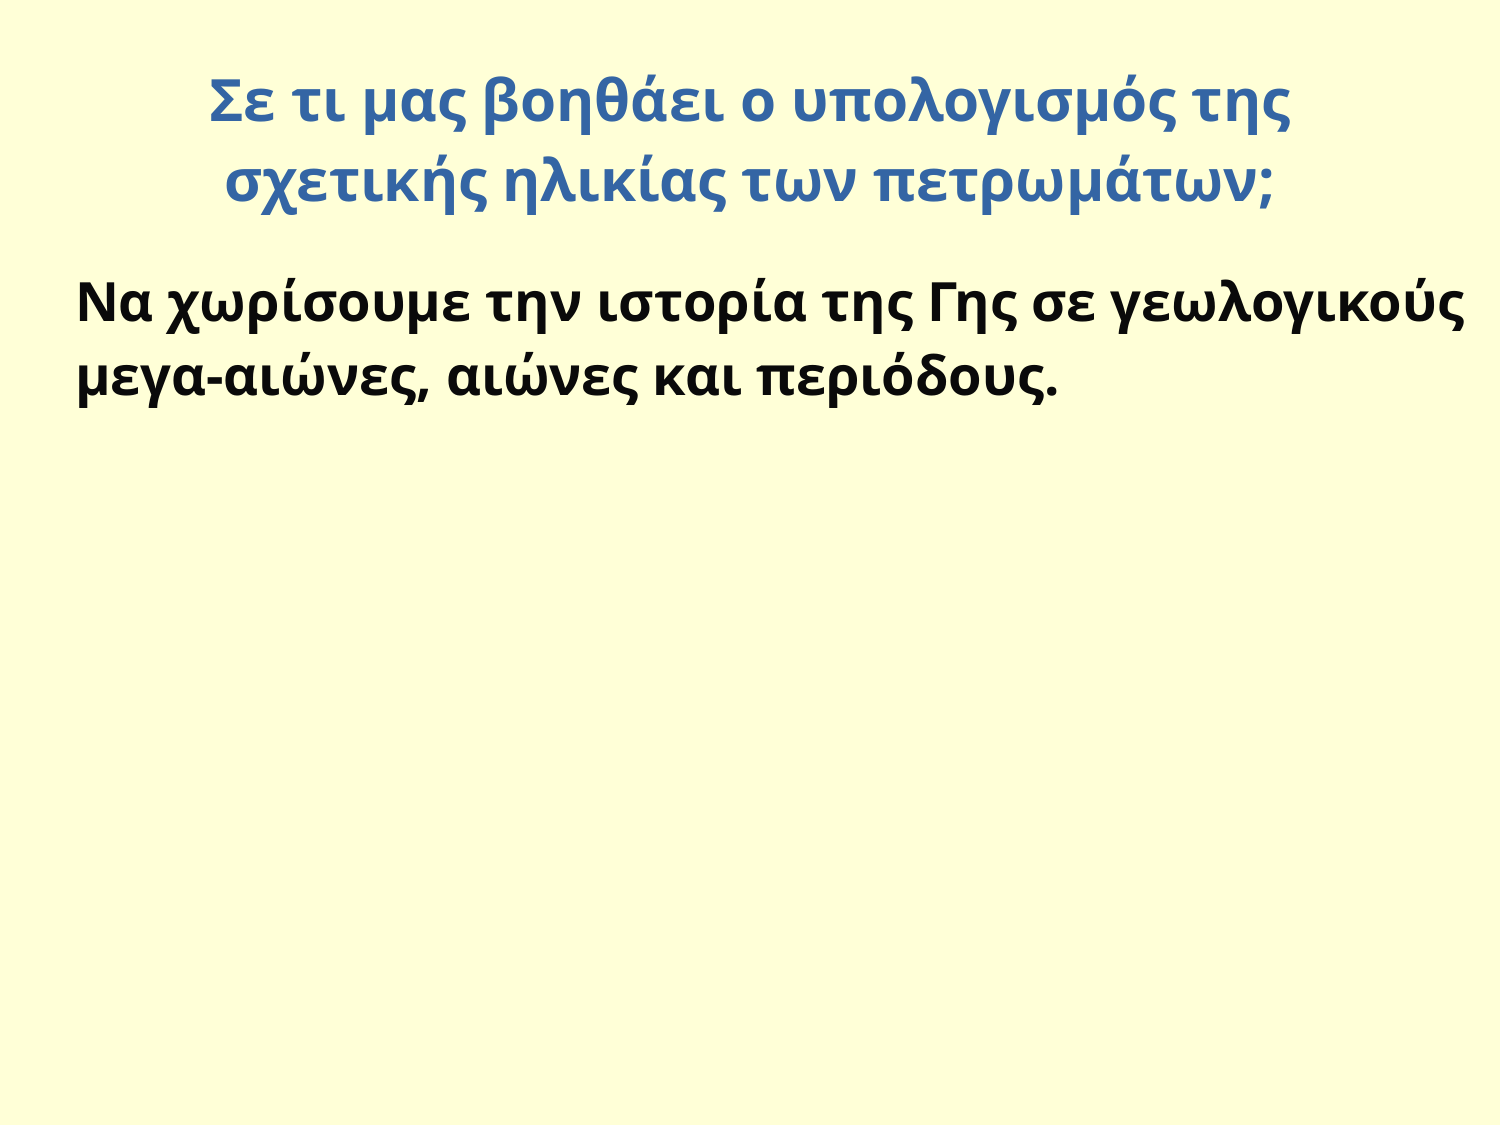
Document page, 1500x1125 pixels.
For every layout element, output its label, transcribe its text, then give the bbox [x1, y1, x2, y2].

list Να χωρίσουμε την ιστορία της Γης σε γεωλογικούς μεγα-αιώνες, αιώνες και περιόδους. [75, 263, 1470, 916]
title Σε τι μας βοηθάει ο υπολογισμός της σχετικής ηλικίας των πετρωμάτων; [75, 44, 1425, 233]
